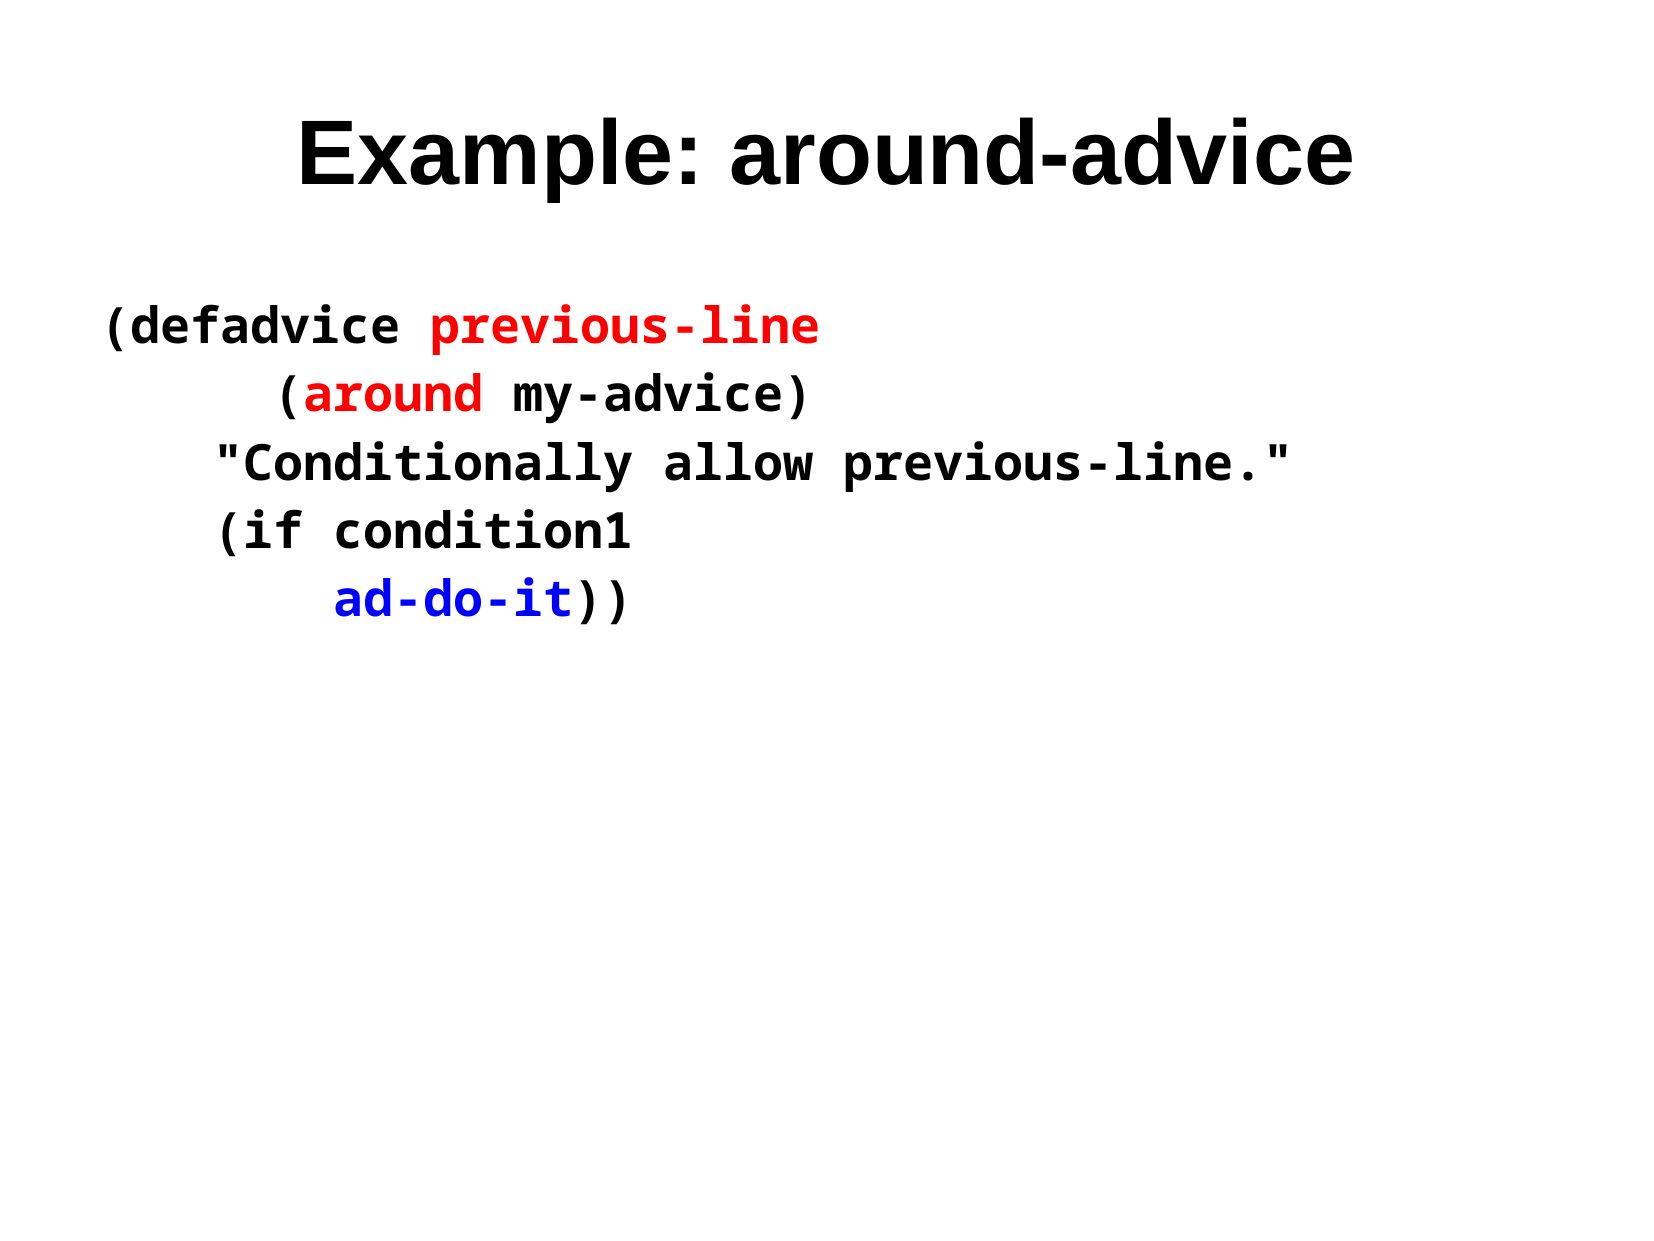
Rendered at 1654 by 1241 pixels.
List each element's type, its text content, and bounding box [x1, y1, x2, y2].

list (defadvice previous-line (around my-advice) "Conditionally allow previous-line." (if condition1 ad-do-it)) [82, 290, 1571, 1094]
title Example: around-advice [82, 56, 1571, 250]
